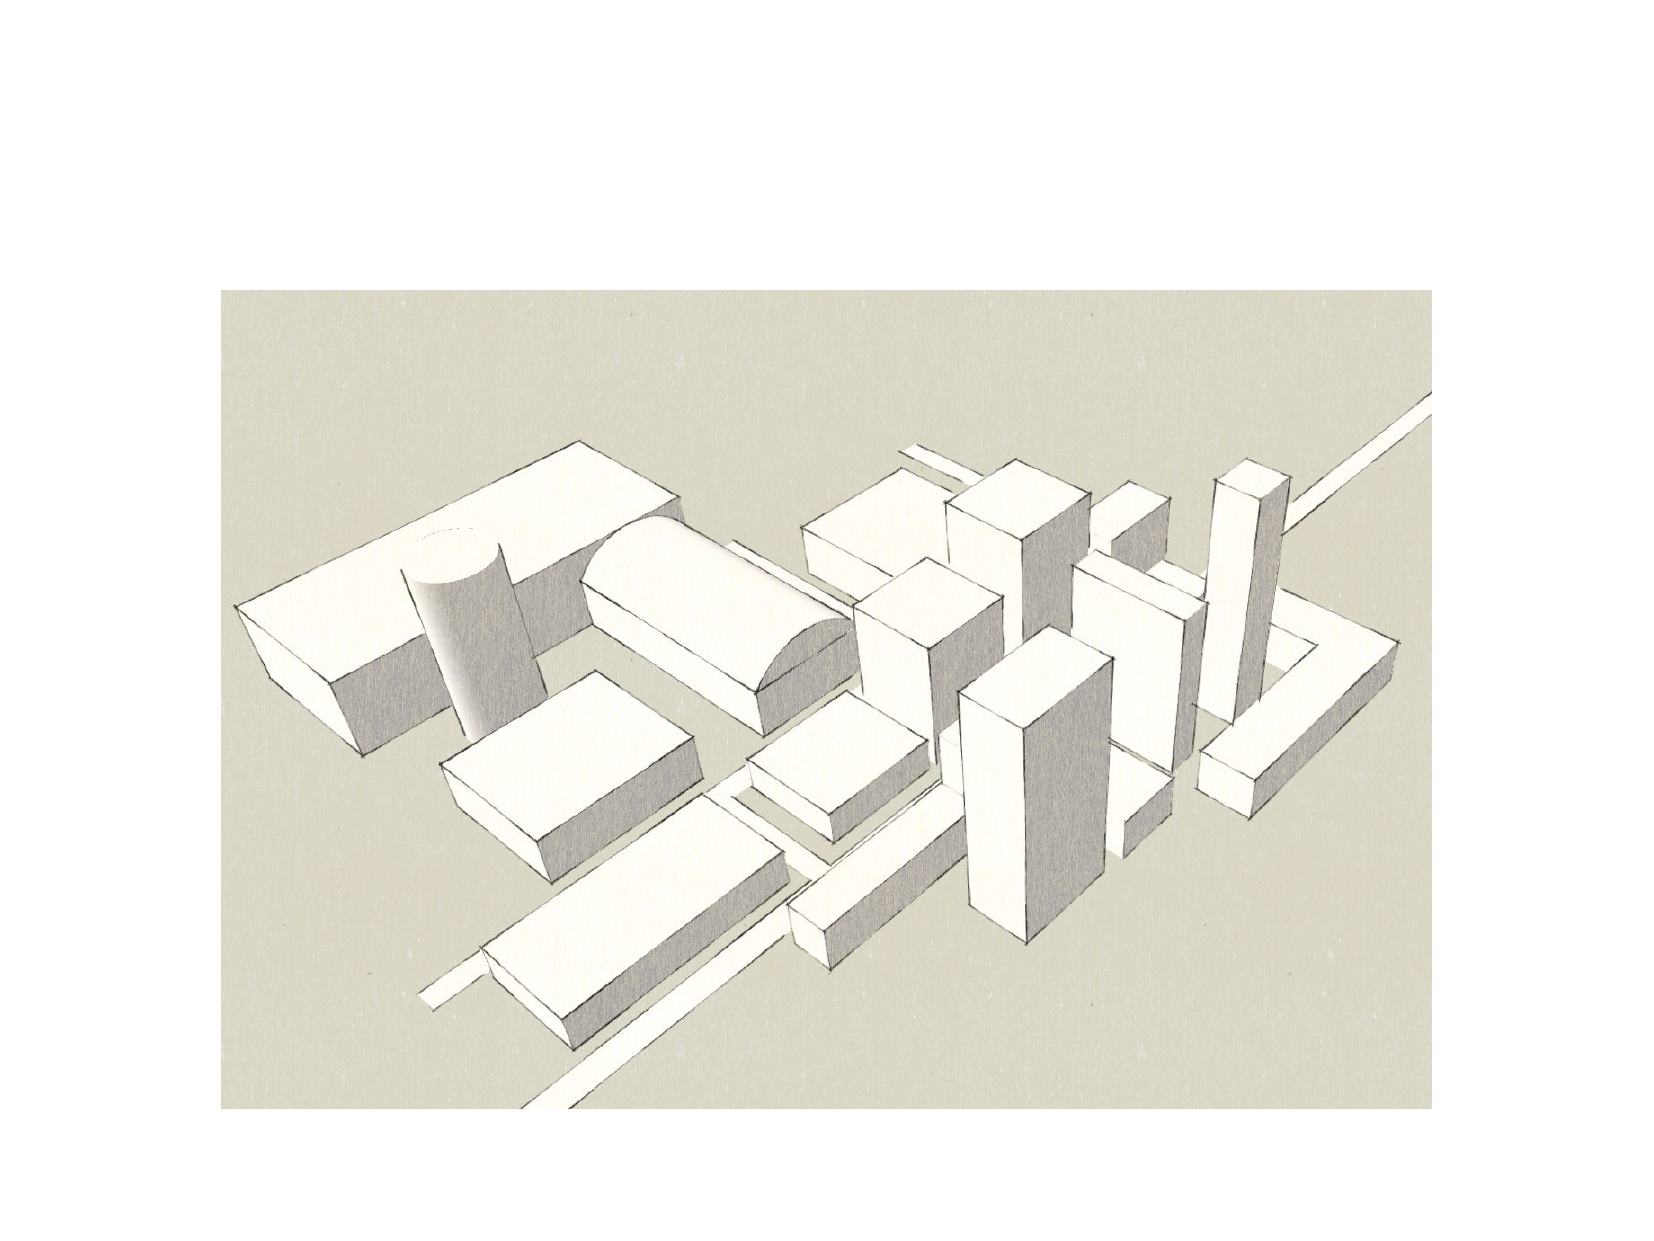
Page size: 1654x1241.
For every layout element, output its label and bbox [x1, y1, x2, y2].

picture [221, 290, 1432, 1109]
